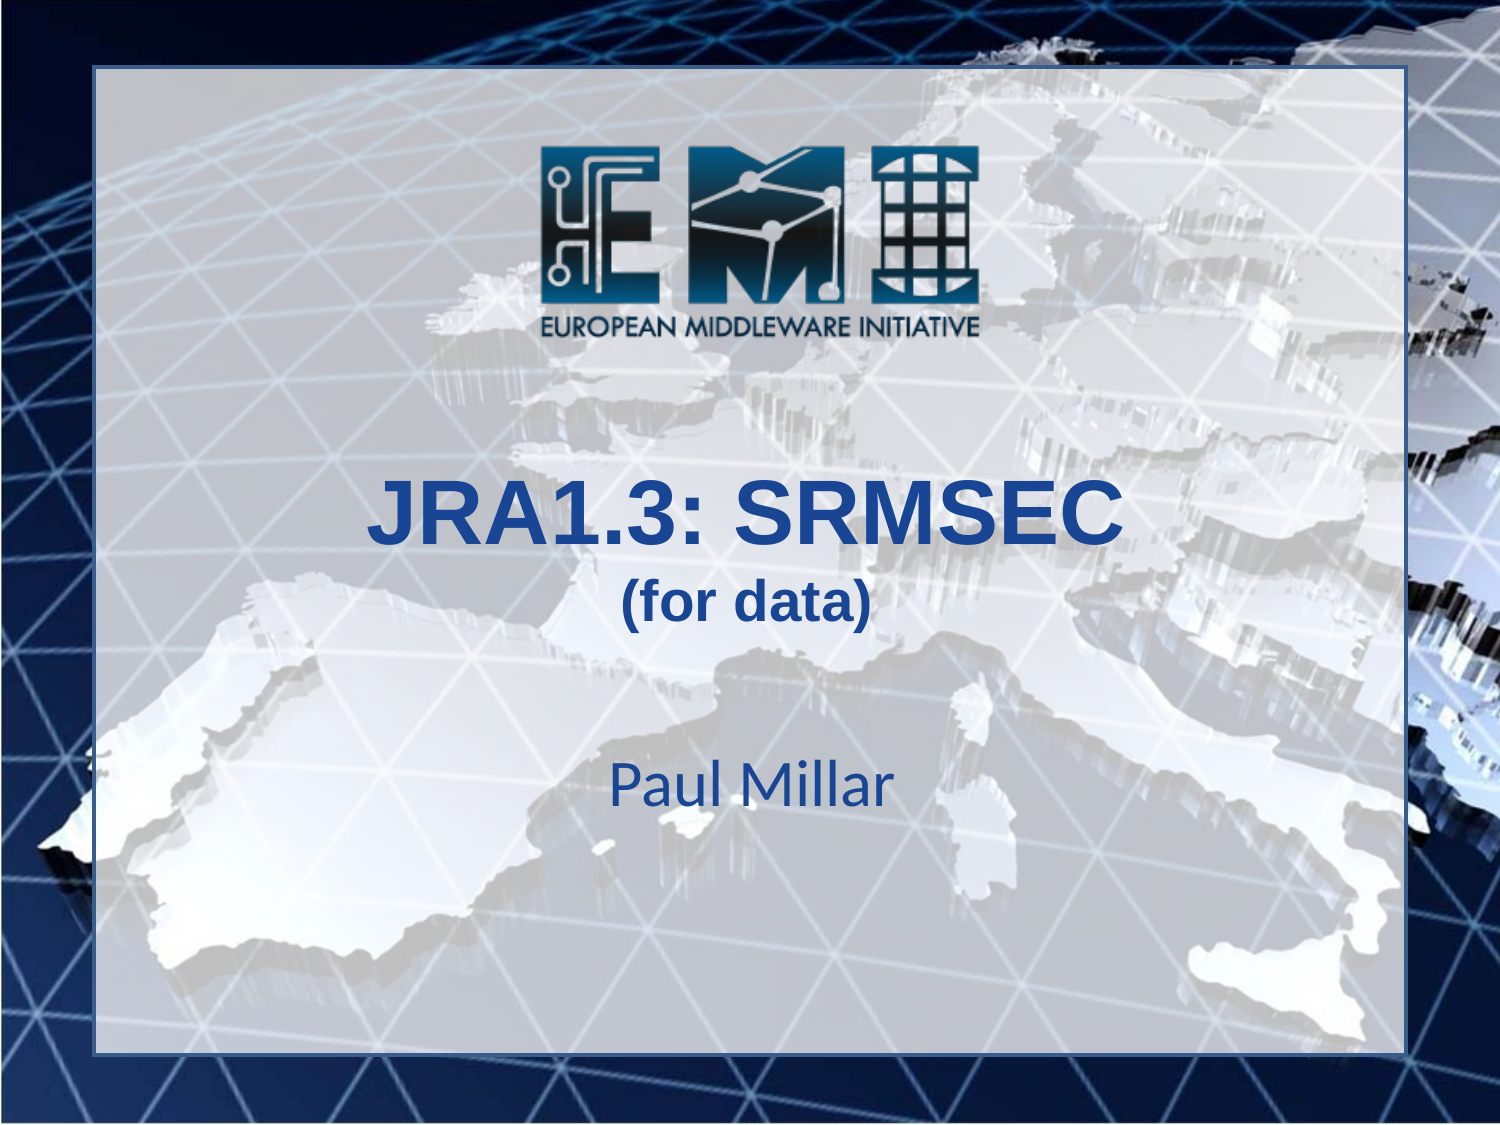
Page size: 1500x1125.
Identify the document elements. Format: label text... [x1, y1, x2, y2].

title JRA1.3: SRMSEC (for data) [109, 445, 1385, 687]
text_box Paul Millar [224, 732, 1280, 1020]
picture [0, 0, 1500, 1125]
